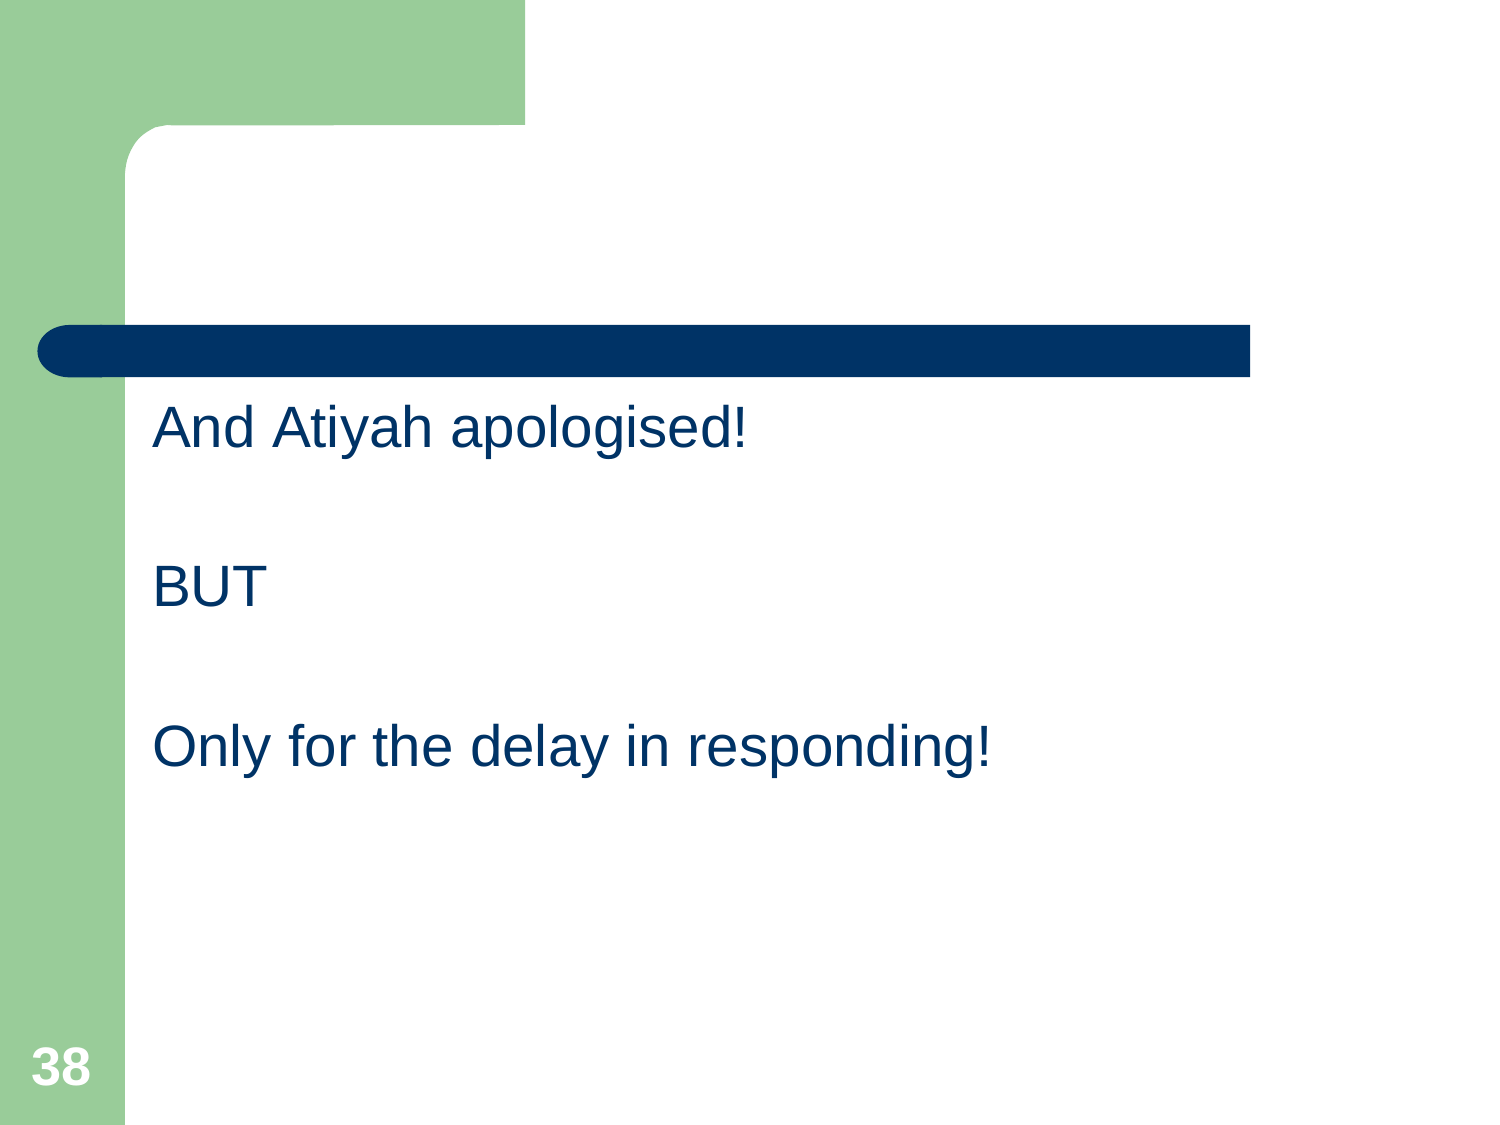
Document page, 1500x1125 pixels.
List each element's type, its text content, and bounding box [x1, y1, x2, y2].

list And Atiyah apologised! BUT Only for the delay in responding! [137, 387, 1400, 999]
